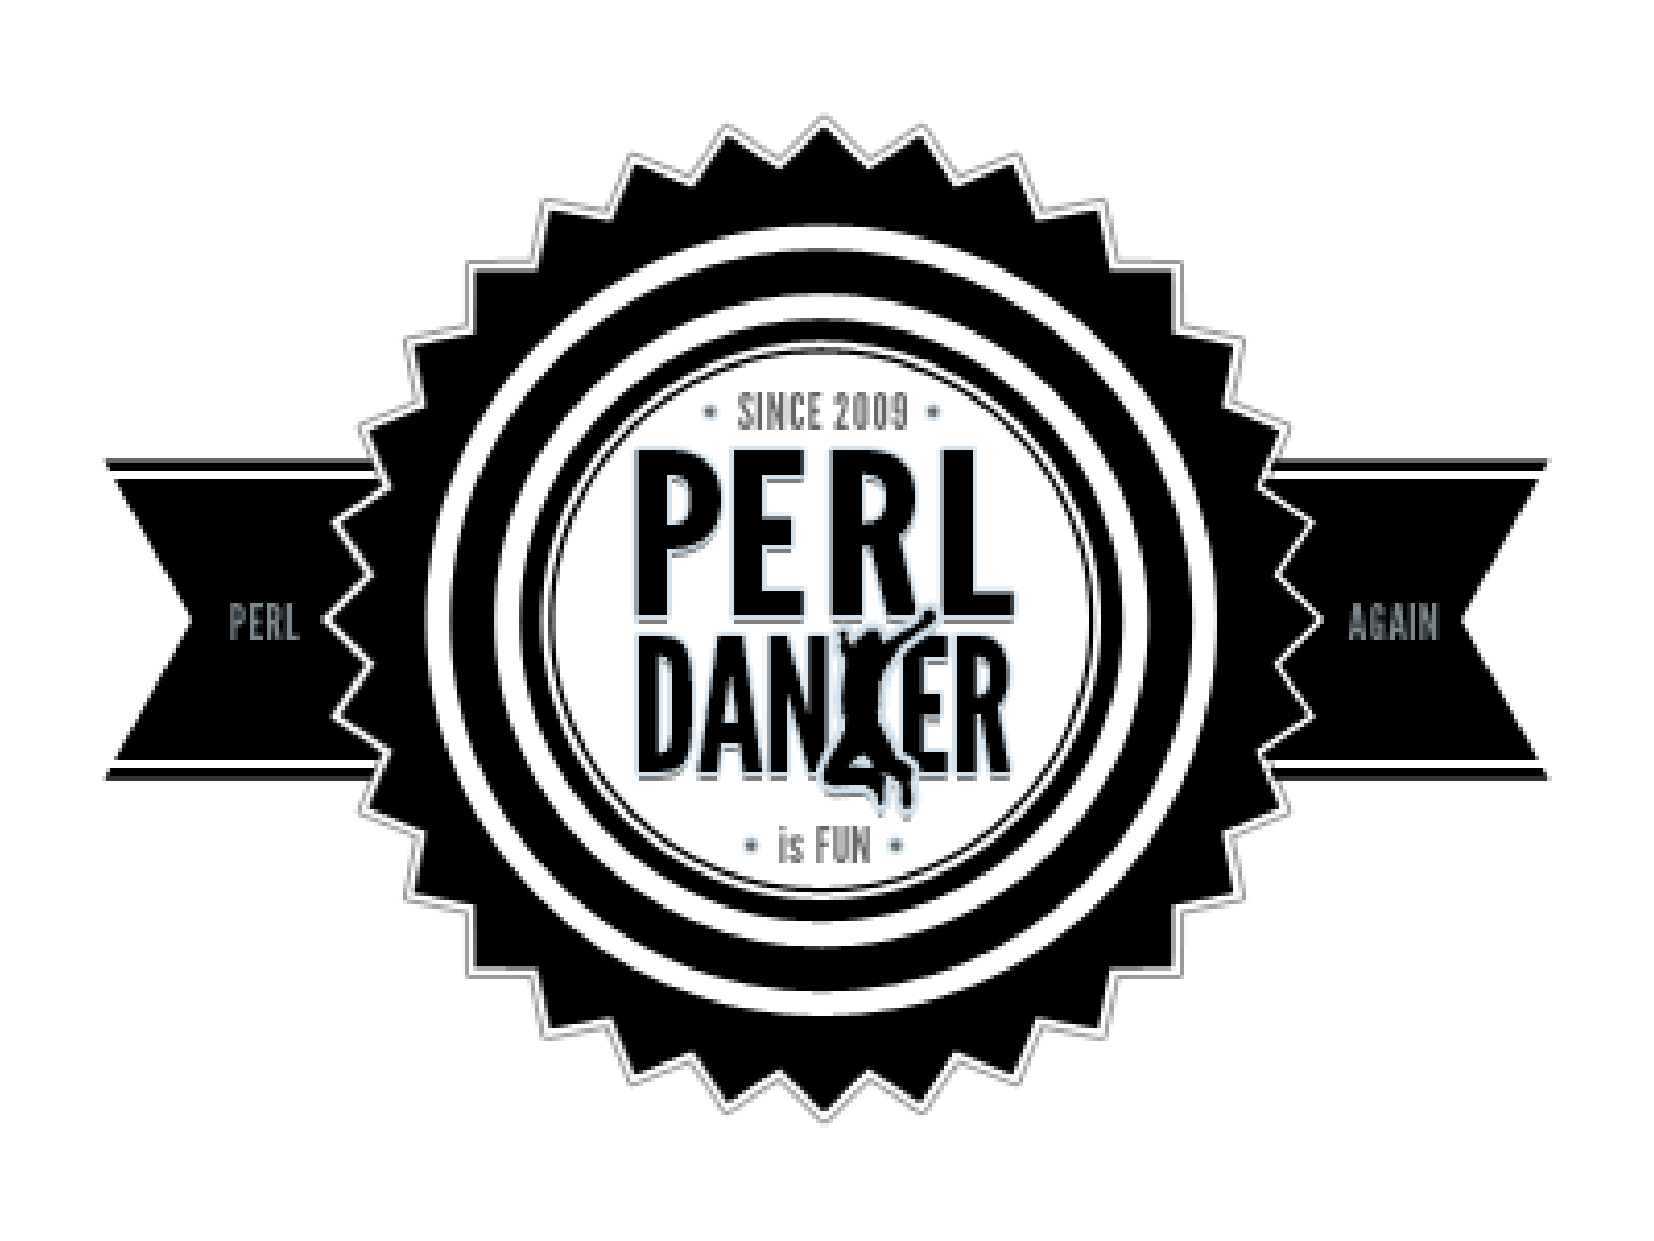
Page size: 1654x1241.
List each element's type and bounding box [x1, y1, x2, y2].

picture [102, 112, 1552, 1128]
